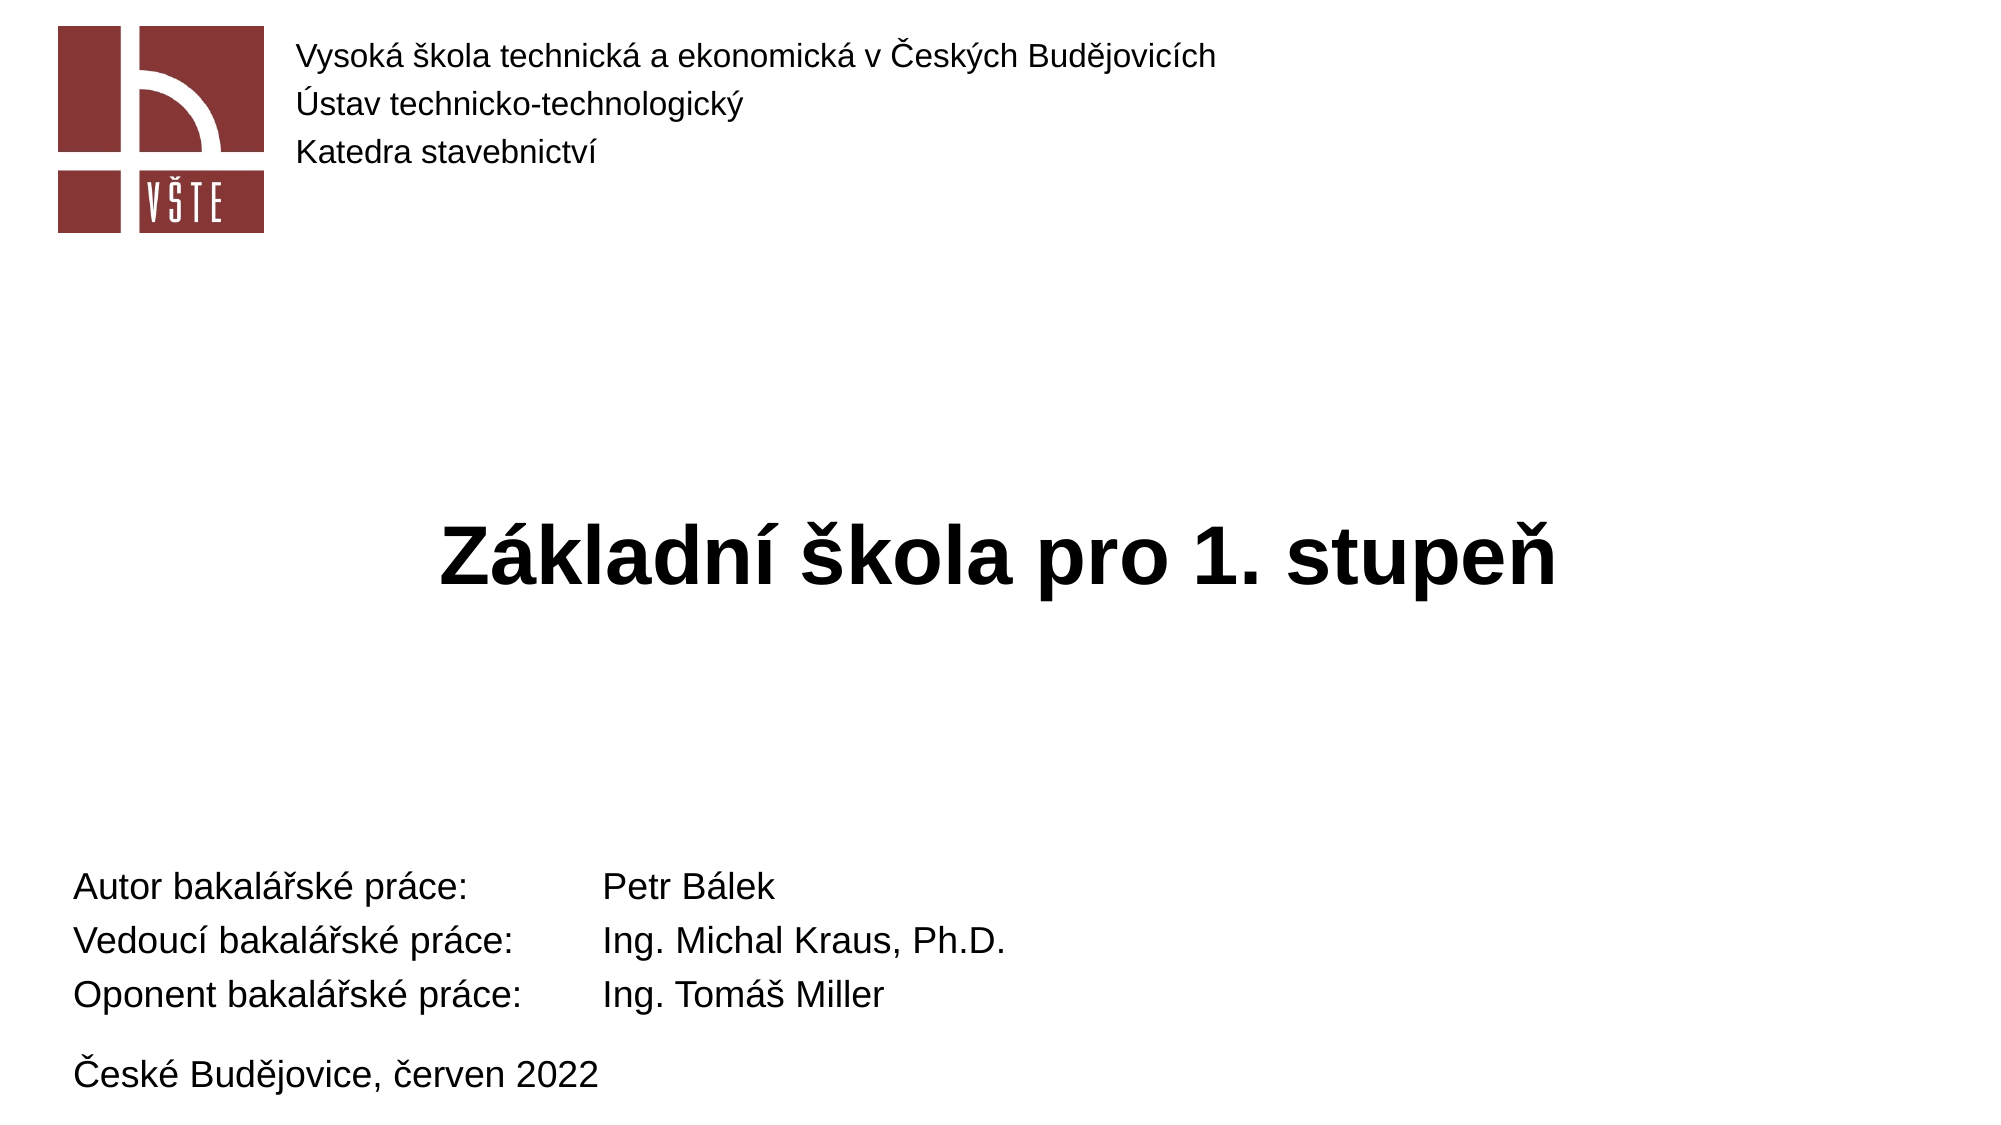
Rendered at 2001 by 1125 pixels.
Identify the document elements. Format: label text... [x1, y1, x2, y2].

picture [58, 26, 264, 233]
text_box Vysoká škola technická a ekonomická v Českých Budějovicích Ústav technicko-technologický Katedra stavebnictví [280, 29, 1369, 178]
text_box Autor bakalářské práce: Petr Bálek Vedoucí bakalářské práce: Ing. Michal Kraus, Ph.D. Oponent bakalářské práce: Ing. Tomáš Miller České Budějovice, červen 2022 [58, 854, 1087, 1104]
title Základní škola pro 1. stupeň [136, 474, 1862, 651]
